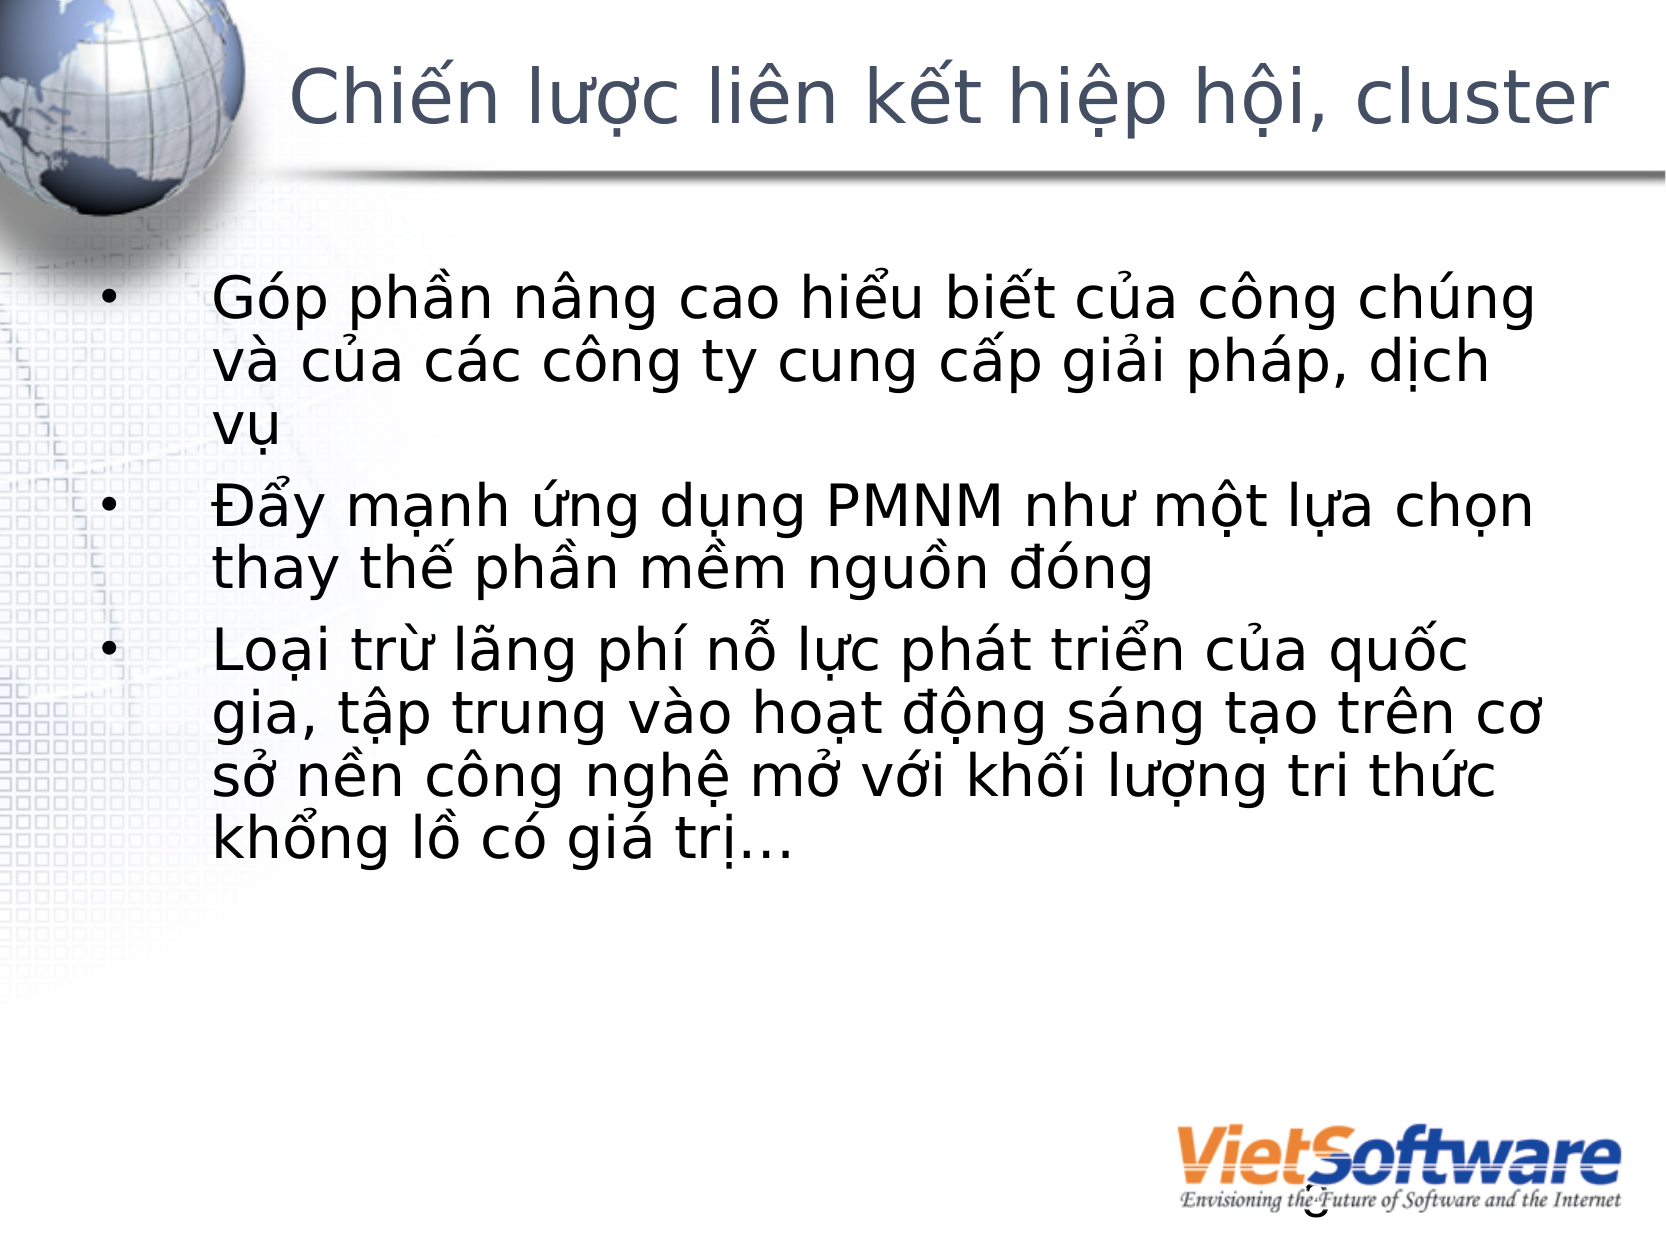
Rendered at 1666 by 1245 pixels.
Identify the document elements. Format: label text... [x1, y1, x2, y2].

title Chiến lược liên kết hiệp hội, cluster [271, 18, 1642, 169]
picture [0, 0, 1666, 1245]
list Góp phần nâng cao hiểu biết của công chúng và của các công ty cung cấp giải pháp, dịch vụ Đẩy mạnh ứng dụng PMNM như một lựa chọn thay thế phần mềm nguồn đóng Loại trừ lãng phí nỗ lực phát triển của quốc gia, tập trung vào hoạt động sáng tạo trên cơ sở nền công nghệ mở với khối lượng tri thức khổng lồ có giá trị… [82, 260, 1571, 1057]
